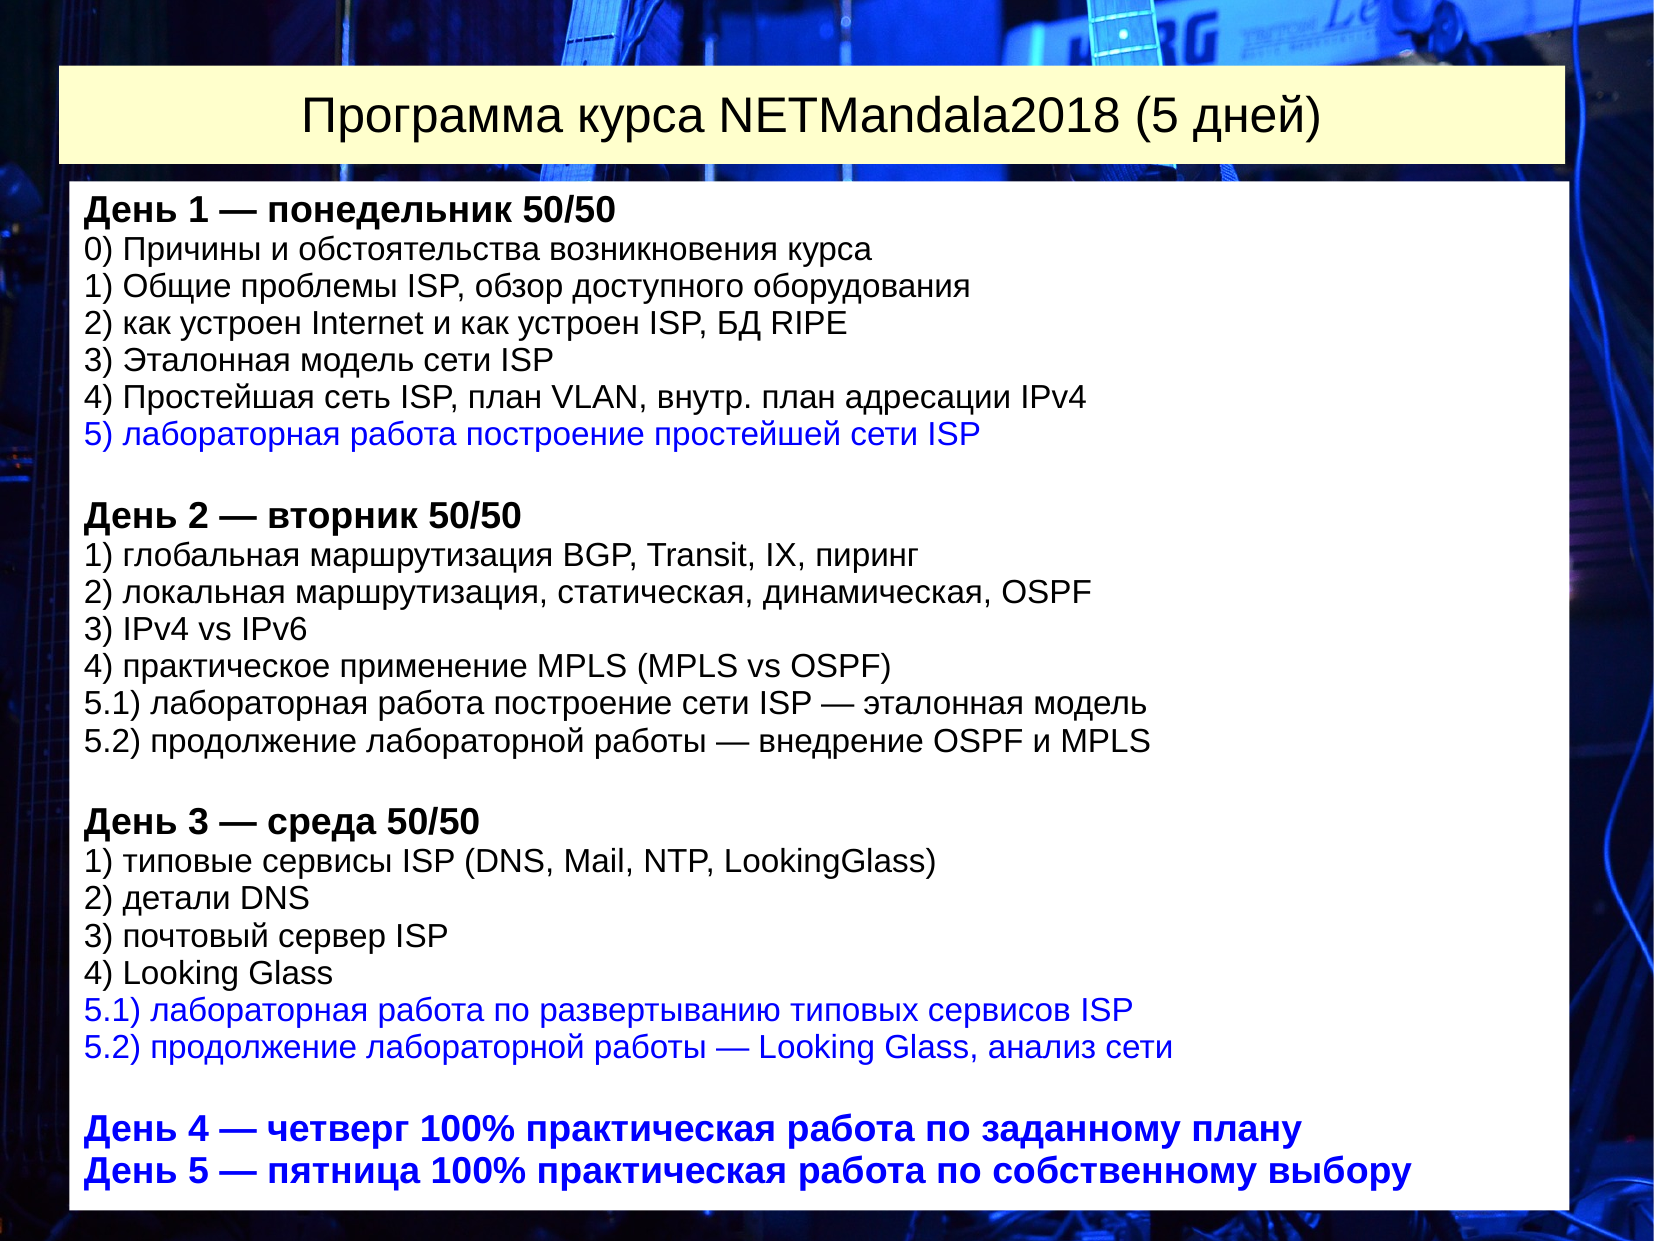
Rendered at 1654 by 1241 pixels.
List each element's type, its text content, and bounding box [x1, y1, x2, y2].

title Программа курса NETMandala2018 (5 дней) [59, 65, 1566, 164]
text_box День 1 — понедельник 50/50 0) Причины и обстоятельства возникновения курса 1) Общие проблемы ISP, обзор доступного оборудования 2) как устроен Internet и как устроен ISP, БД RIPE 3) Эталонная модель сети ISP 4) Простейшая сеть ISP, план VLAN, внутр. план адресации IPv4 5) лабораторная работа построение простейшей сети ISP День 2 — вторник 50/50 1) глобальная маршрутизация BGP, Transit, IX, пиринг 2) локальная маршрутизация, статическая, динамическая, OSPF 3) IPv4 vs IPv6 4) практическое применение MPLS (MPLS vs OSPF) 5.1) лабораторная работа построение сети ISP — эталонная модель 5.2) продолжение лабораторной работы — внедрение OSPF и MPLS День 3 — среда 50/50 1) типовые сервисы ISP (DNS, Mail, NTP, LookingGlass) 2) детали DNS 3) почтовый сервер ISP 4) Looking Glass 5.1) лабораторная работа по развертыванию типовых сервисов ISP 5.2) продолжение лабораторной работы — Looking Glass, анализ сети День 4 — четверг 100% практическая работа по заданному плану День 5 — пятница 100% практическая работа по собственному выбору [69, 181, 1570, 1211]
picture [0, 0, 1654, 1241]
